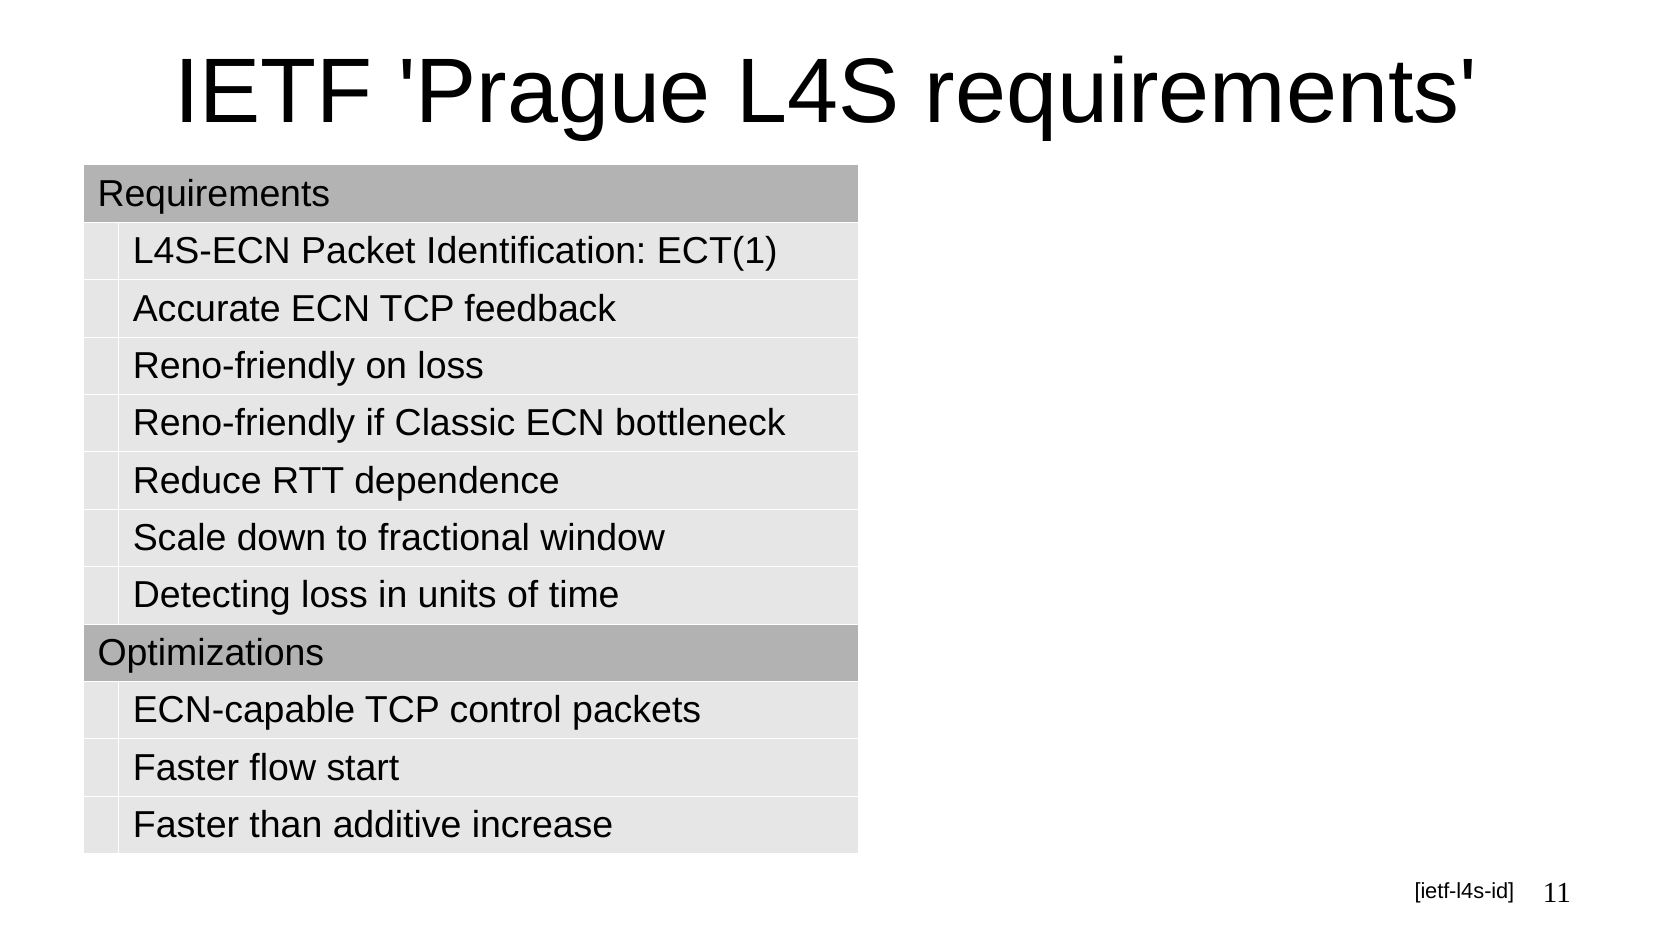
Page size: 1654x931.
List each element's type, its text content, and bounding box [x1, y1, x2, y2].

table_cell Faster flow start [119, 739, 858, 796]
table_header Requirements [84, 165, 858, 222]
table_cell Detecting loss in units of time [119, 567, 858, 624]
table_cell Accurate ECN TCP feedback [119, 280, 858, 337]
table_cell [84, 797, 118, 853]
table_cell [84, 739, 118, 796]
table_cell [84, 280, 118, 337]
table_cell [84, 395, 118, 451]
table_cell [84, 338, 118, 394]
text_box [ietf-l4s-id] [1350, 871, 1529, 911]
table_cell ECN-capable TCP control packets [119, 682, 858, 738]
table_cell L4S-ECN Packet Identification: ECT(1) [119, 223, 858, 279]
table_cell [84, 223, 118, 279]
table_cell [84, 682, 118, 738]
title IETF 'Prague L4S requirements' [82, 13, 1571, 169]
table_cell Reno-friendly if Classic ECN bottleneck [119, 395, 858, 451]
table_cell Reno-friendly on loss [119, 338, 858, 394]
table_cell [84, 510, 118, 566]
table_cell Scale down to fractional window [119, 510, 858, 566]
table_cell [84, 452, 118, 509]
table_cell Faster than additive increase [119, 797, 858, 853]
table_cell Reduce RTT dependence [119, 452, 858, 509]
table_cell [84, 567, 118, 624]
table_cell Optimizations [84, 625, 858, 681]
